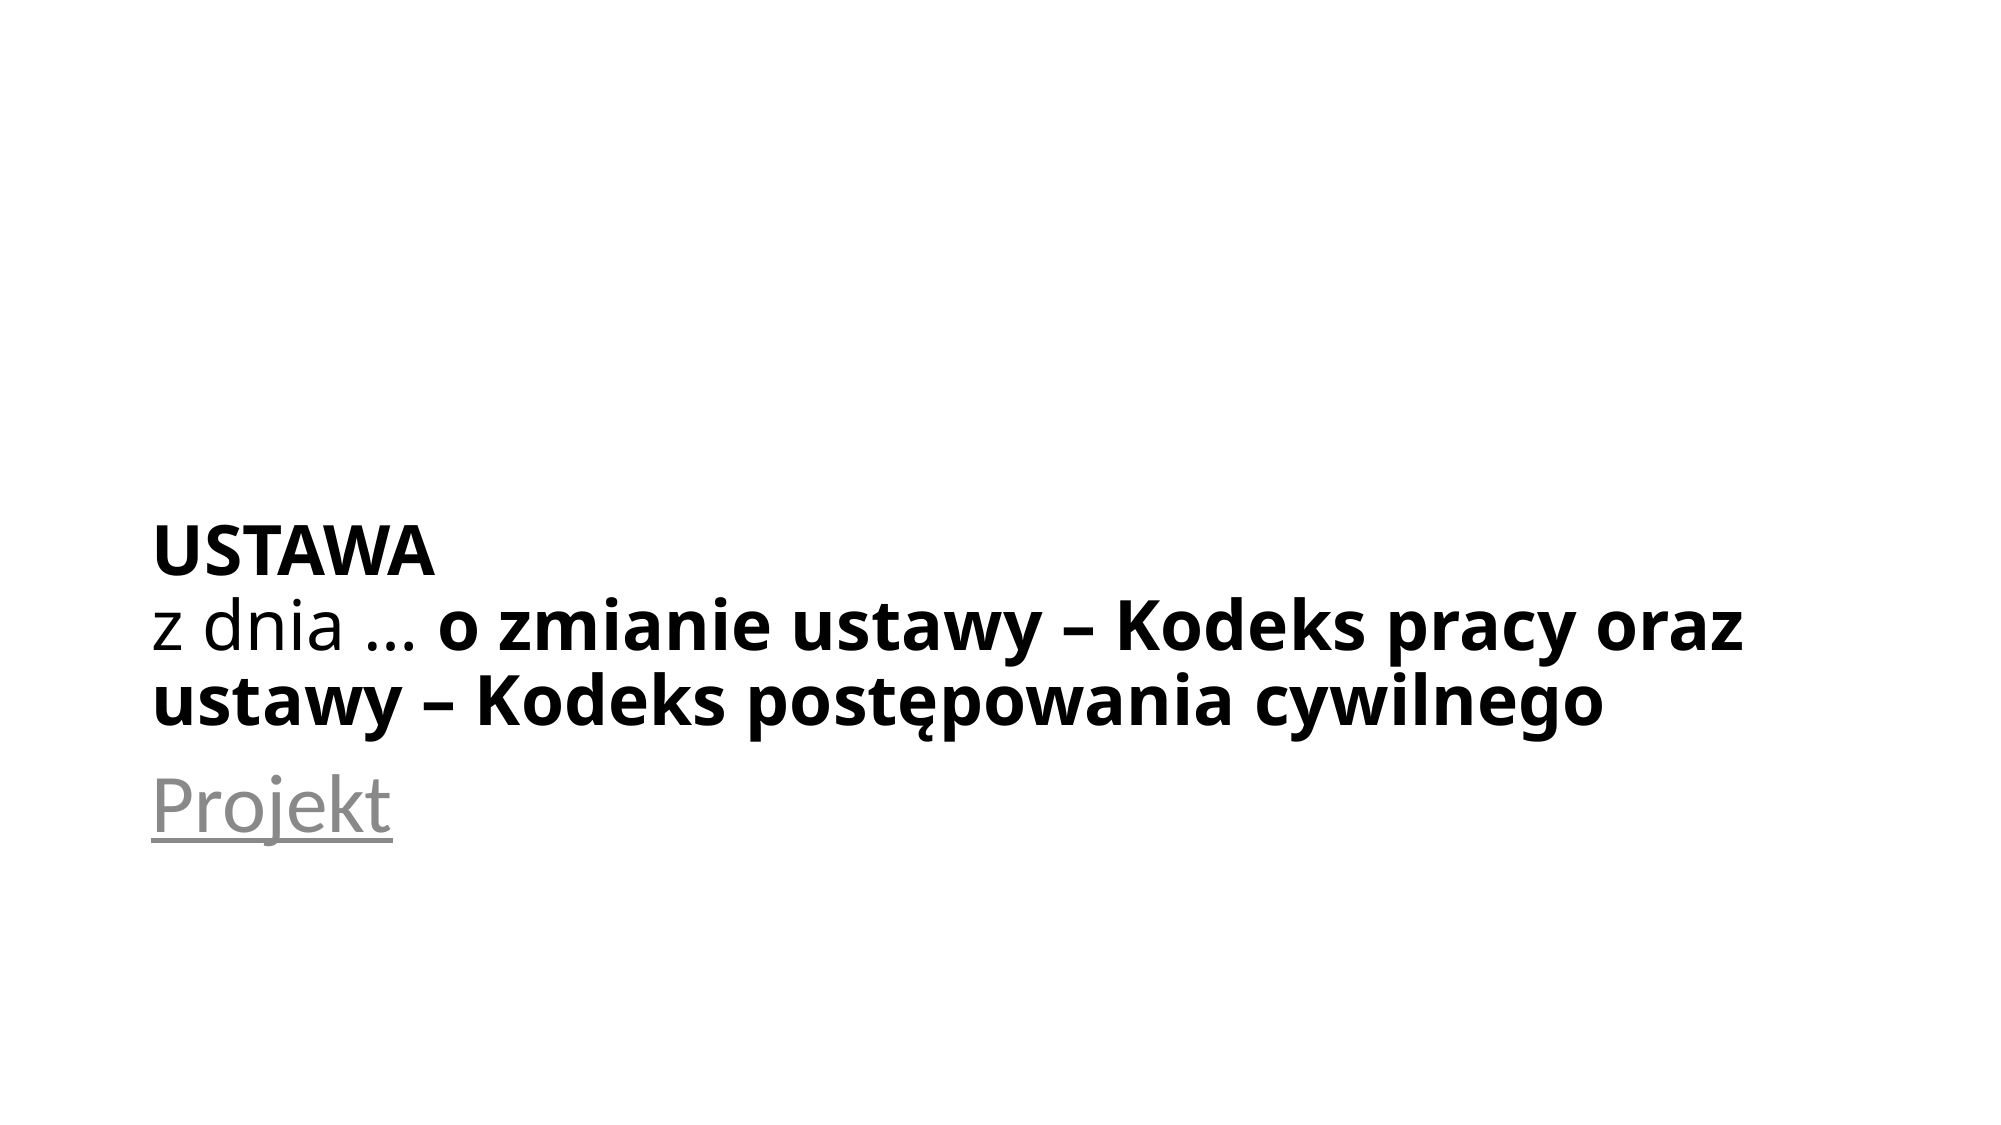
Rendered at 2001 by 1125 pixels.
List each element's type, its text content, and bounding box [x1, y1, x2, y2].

title ustawa z dnia … o zmianie ustawy – Kodeks pracy oraz ustawy – Kodeks postępowania cywilnego [136, 280, 1862, 749]
list Projekt [136, 752, 1862, 999]
